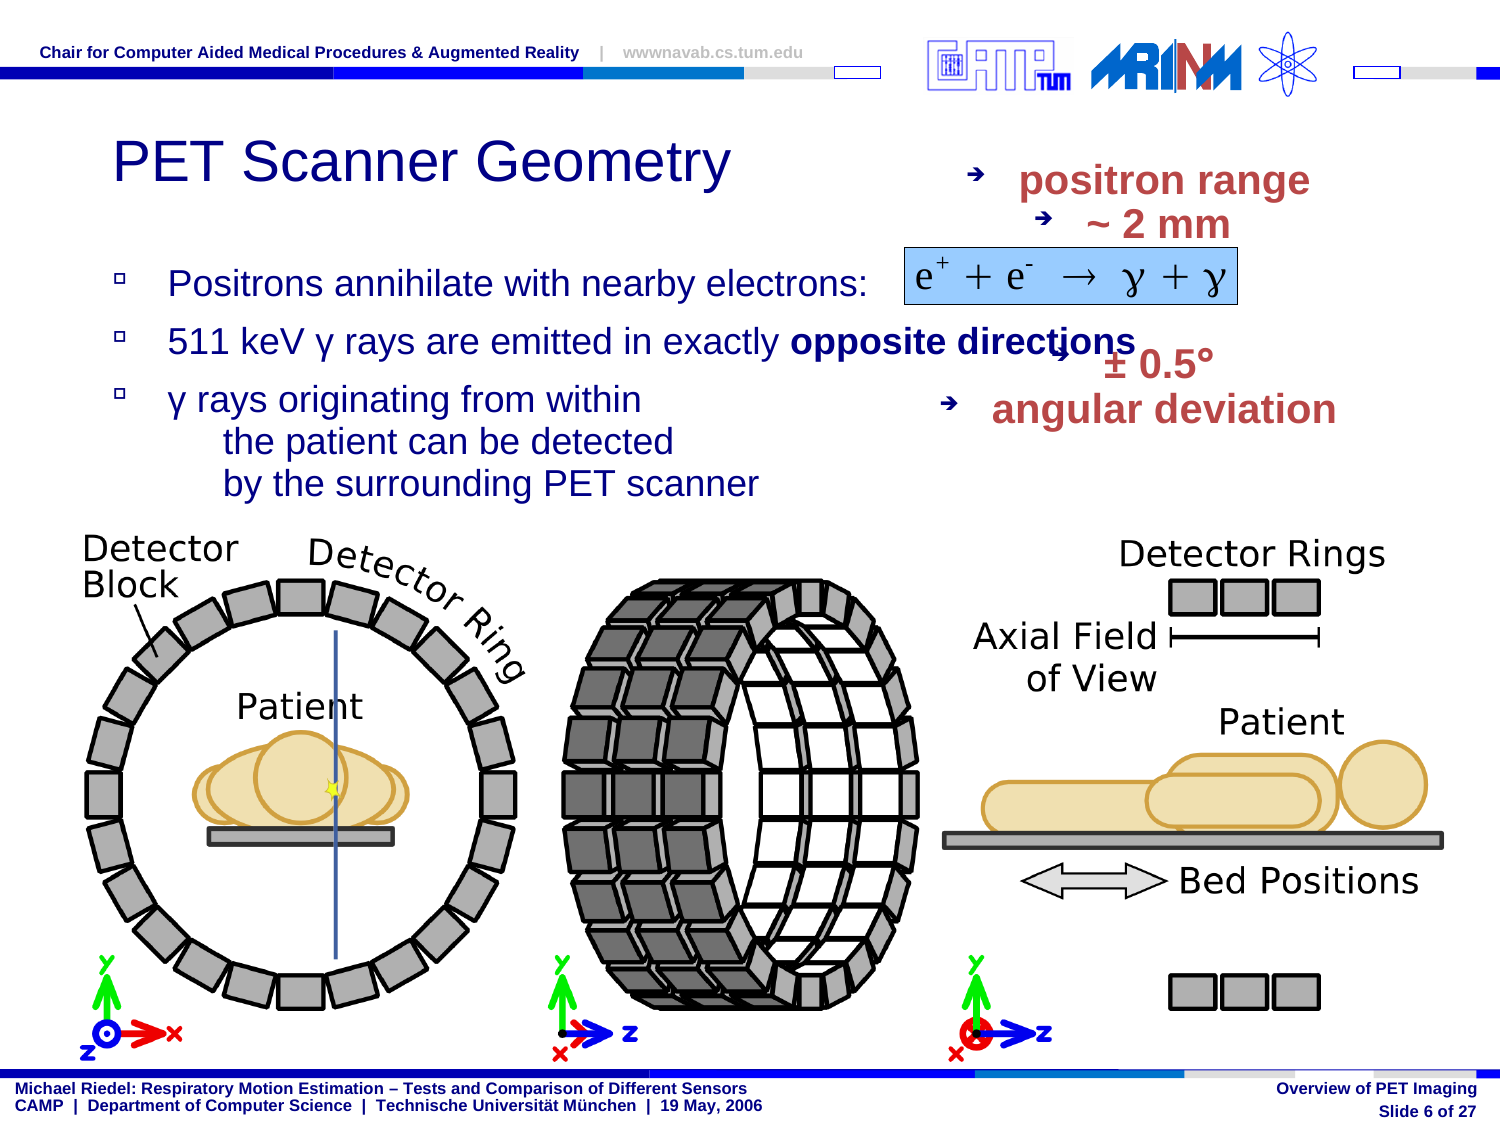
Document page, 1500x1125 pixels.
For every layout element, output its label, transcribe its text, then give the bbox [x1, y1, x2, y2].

text_box Overview of PET Imaging [1252, 1073, 1493, 1107]
picture [1258, 31, 1317, 97]
list Positrons annihilate with nearby electrons: 511 keV γ rays are emitted in exactly opposite directions γ rays originating from within the patient can be detected by the surrounding PET scanner [112, 262, 1387, 524]
chart [904, 247, 1238, 305]
text_box positron range ~ 2 mm [954, 172, 1251, 263]
picture [75, 524, 1463, 1065]
picture [923, 37, 1074, 95]
title PET Scanner Geometry [112, 112, 1387, 262]
text_box ± 0.5° angular deviation [928, 351, 1277, 459]
